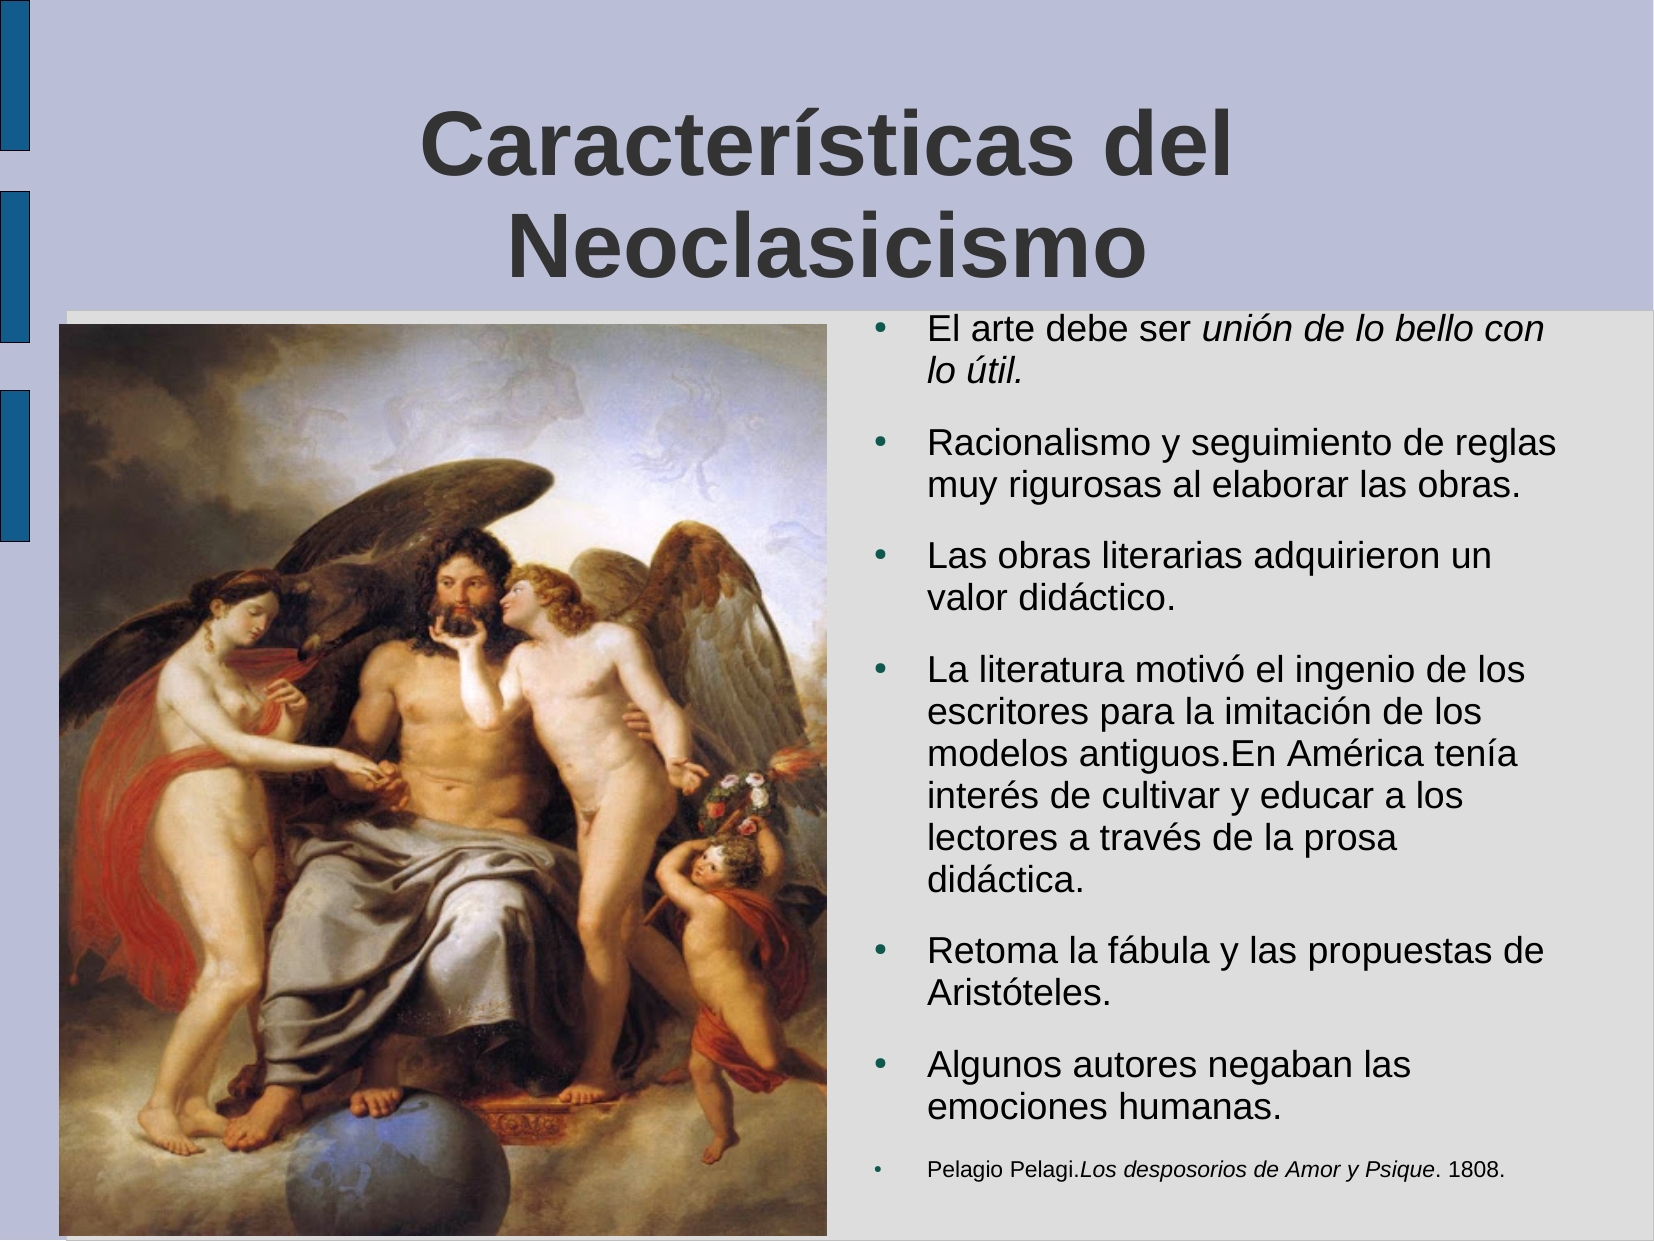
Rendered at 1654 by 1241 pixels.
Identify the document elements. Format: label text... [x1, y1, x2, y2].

picture [59, 324, 827, 1236]
list El arte debe ser unión de lo bello con lo útil. Racionalismo y seguimiento de reglas muy rigurosas al elaborar las obras. Las obras literarias adquirieron un valor didáctico. La literatura motivó el ingenio de los escritores para la imitación de los modelos antiguos.En América tenía interés de cultivar y educar a los lectores a través de la prosa didáctica. Retoma la fábula y las propuestas de Aristóteles. Algunos autores negaban las emociones humanas. Pelagio Pelagi.Los desposorios de Amor y Psique. 1808. [856, 307, 1565, 1241]
title Características del Neoclasicismo [121, 92, 1534, 298]
